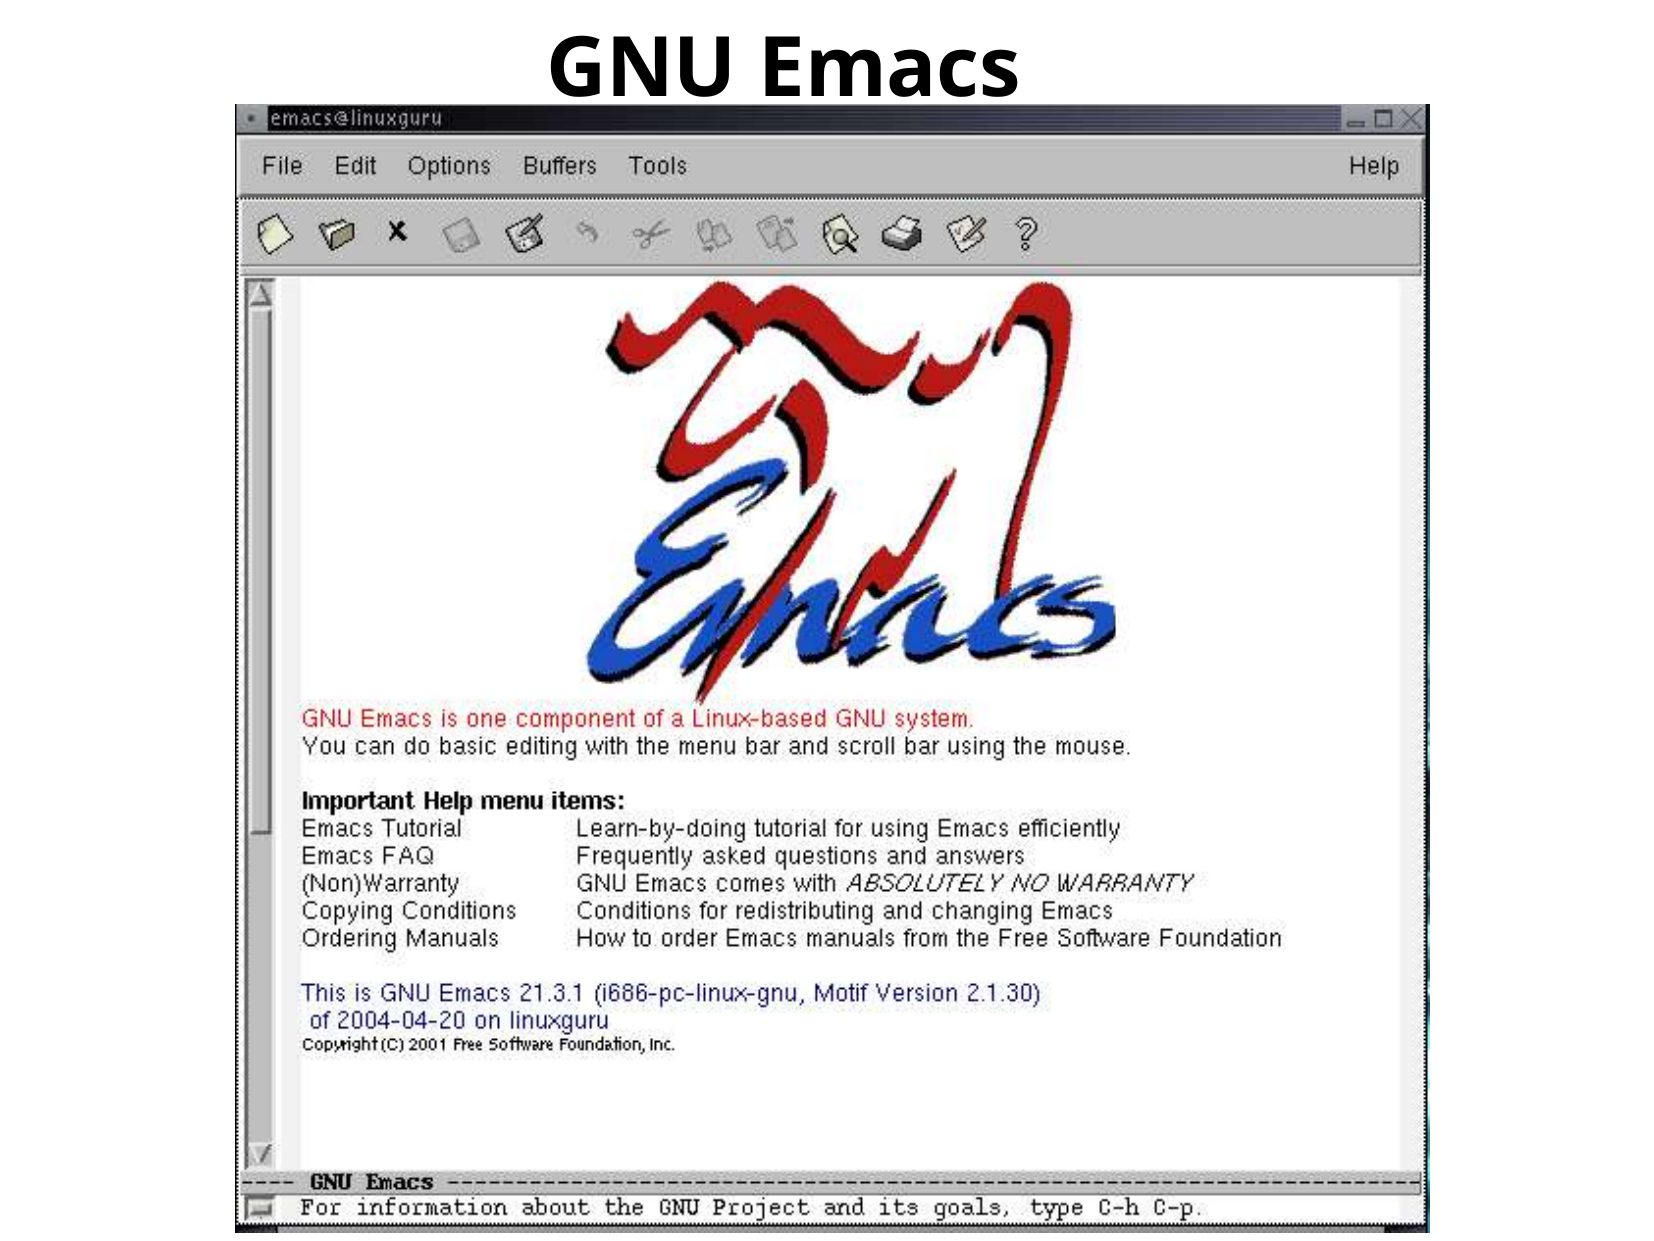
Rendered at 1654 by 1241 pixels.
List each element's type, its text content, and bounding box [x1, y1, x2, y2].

picture [235, 104, 1430, 1233]
text_box GNU Emacs [545, 7, 1106, 104]
